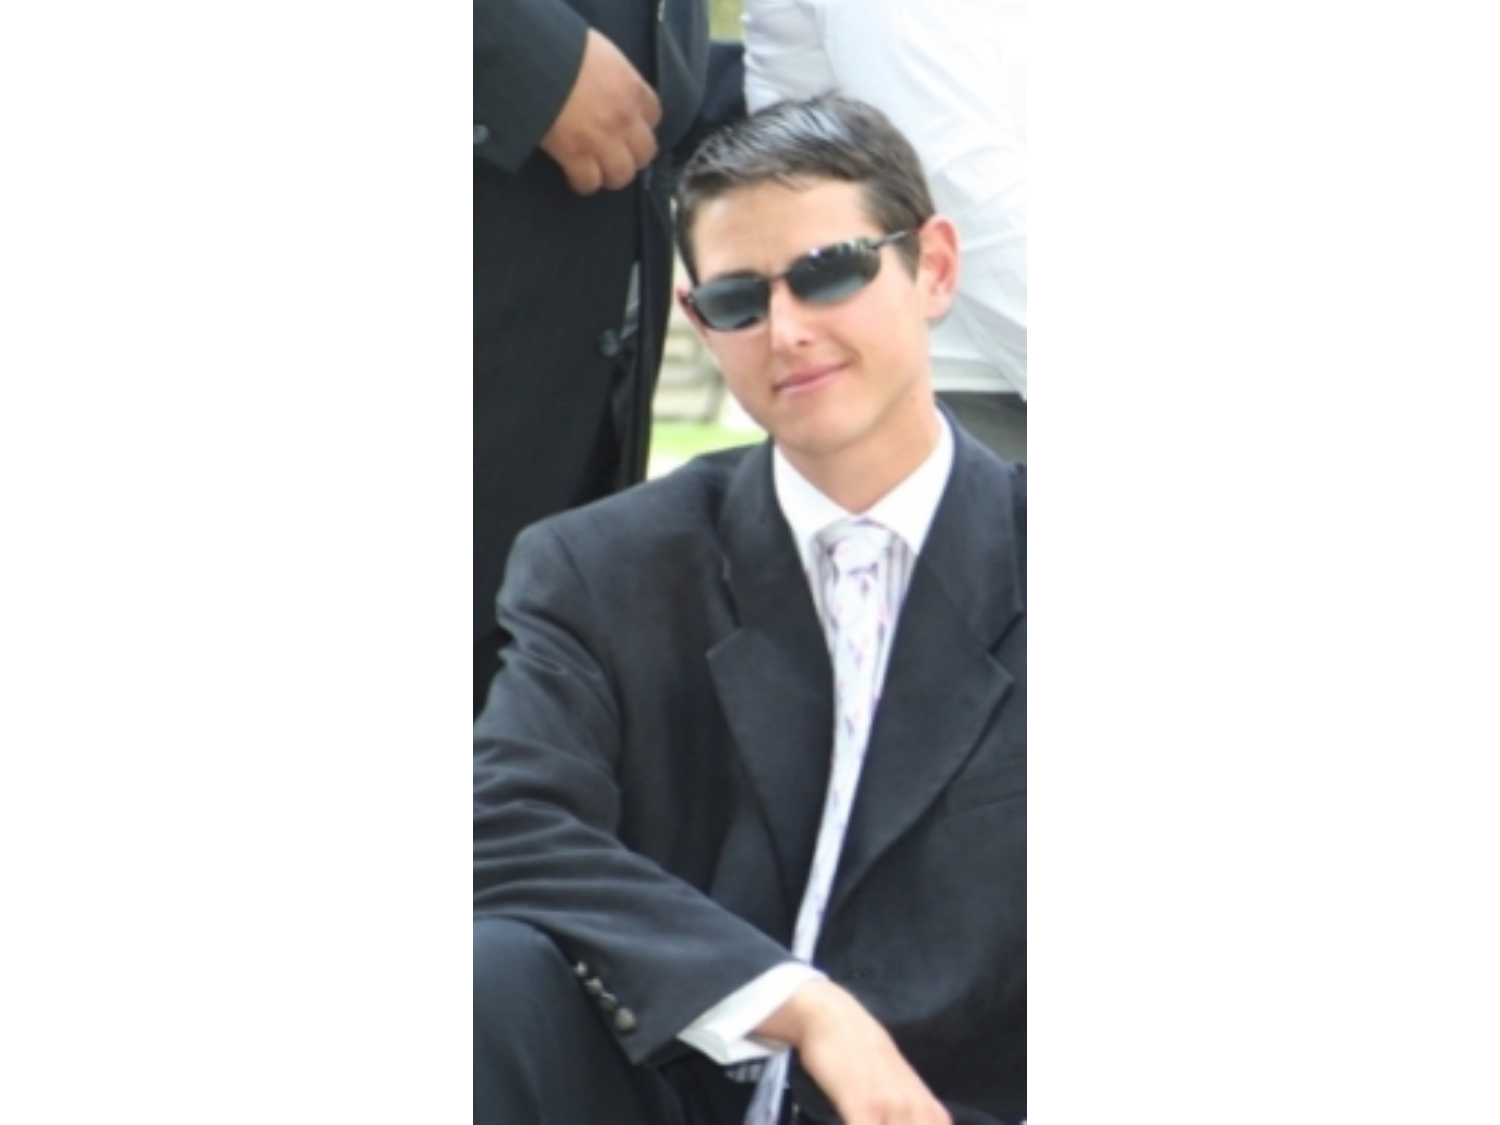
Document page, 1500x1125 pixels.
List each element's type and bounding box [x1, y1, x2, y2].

picture [473, 0, 1027, 1125]
